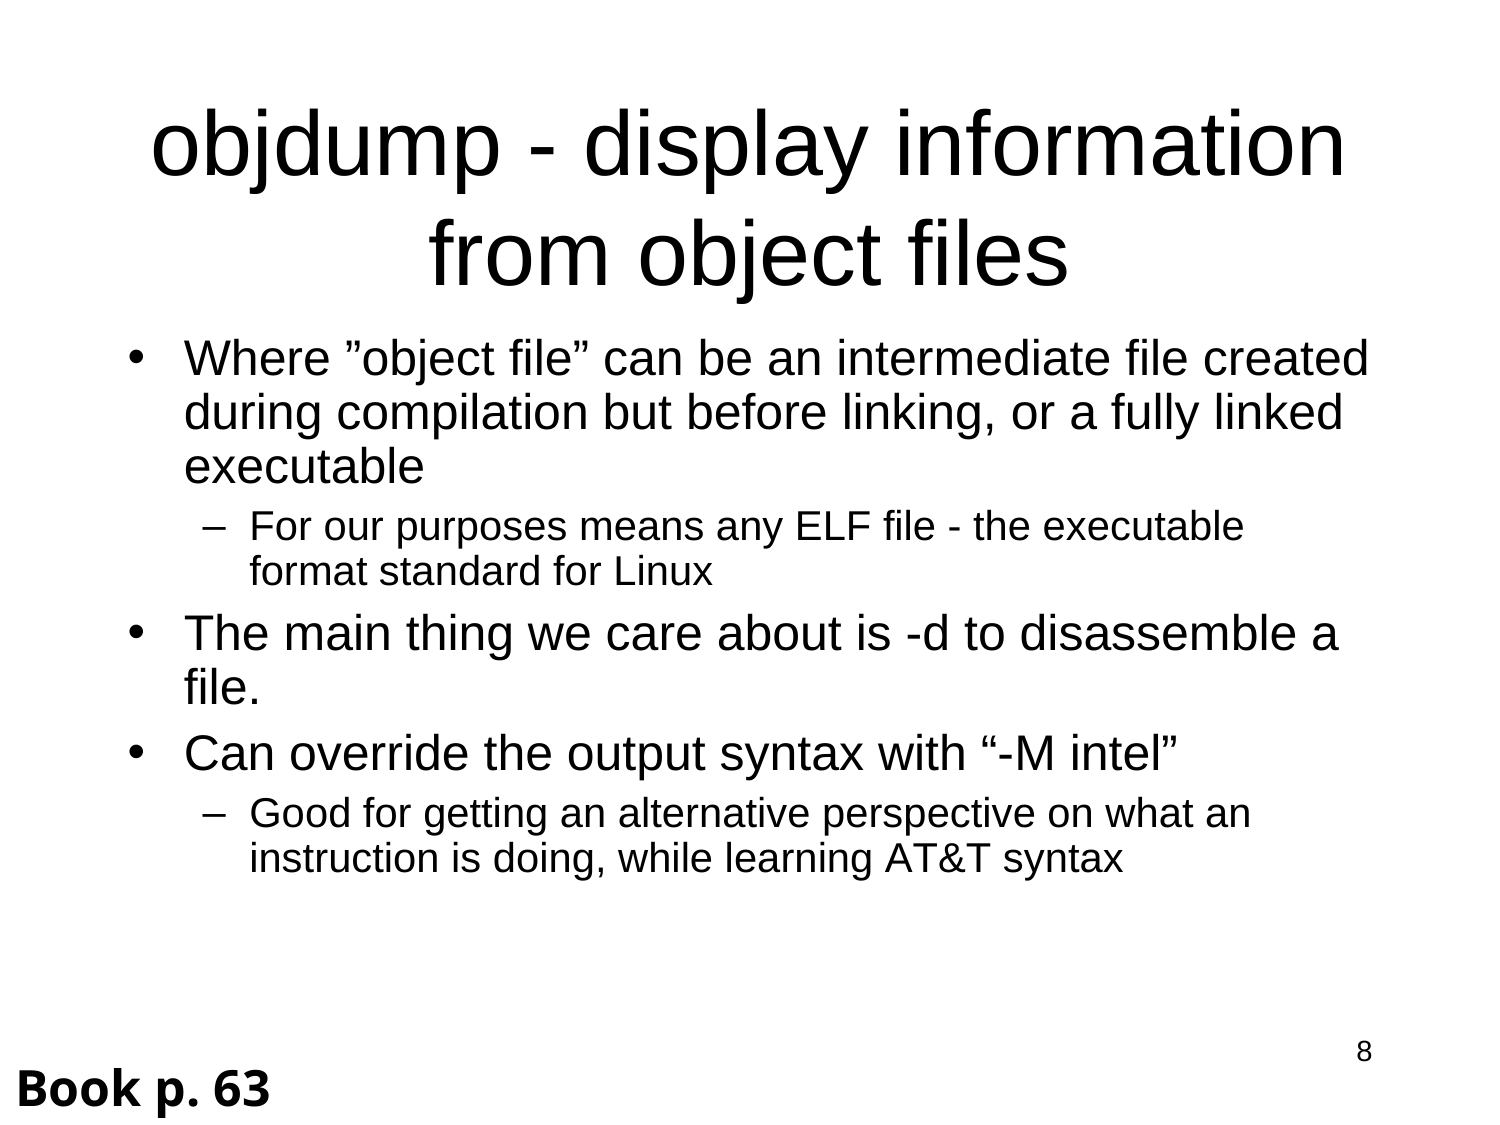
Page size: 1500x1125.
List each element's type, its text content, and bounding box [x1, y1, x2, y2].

text_box <number> [1074, 1025, 1388, 1101]
list Where ”object file” can be an intermediate file created during compilation but before linking, or a fully linked executable For our purposes means any ELF file - the executable format standard for Linux The main thing we care about is -d to disassemble a file. Can override the output syntax with “-M intel” Good for getting an alternative perspective on what an instruction is doing, while learning AT&T syntax [112, 324, 1388, 1001]
text_box Book p. 63 [0, 1049, 286, 1125]
title objdump - display information from object files [112, 76, 1388, 312]
